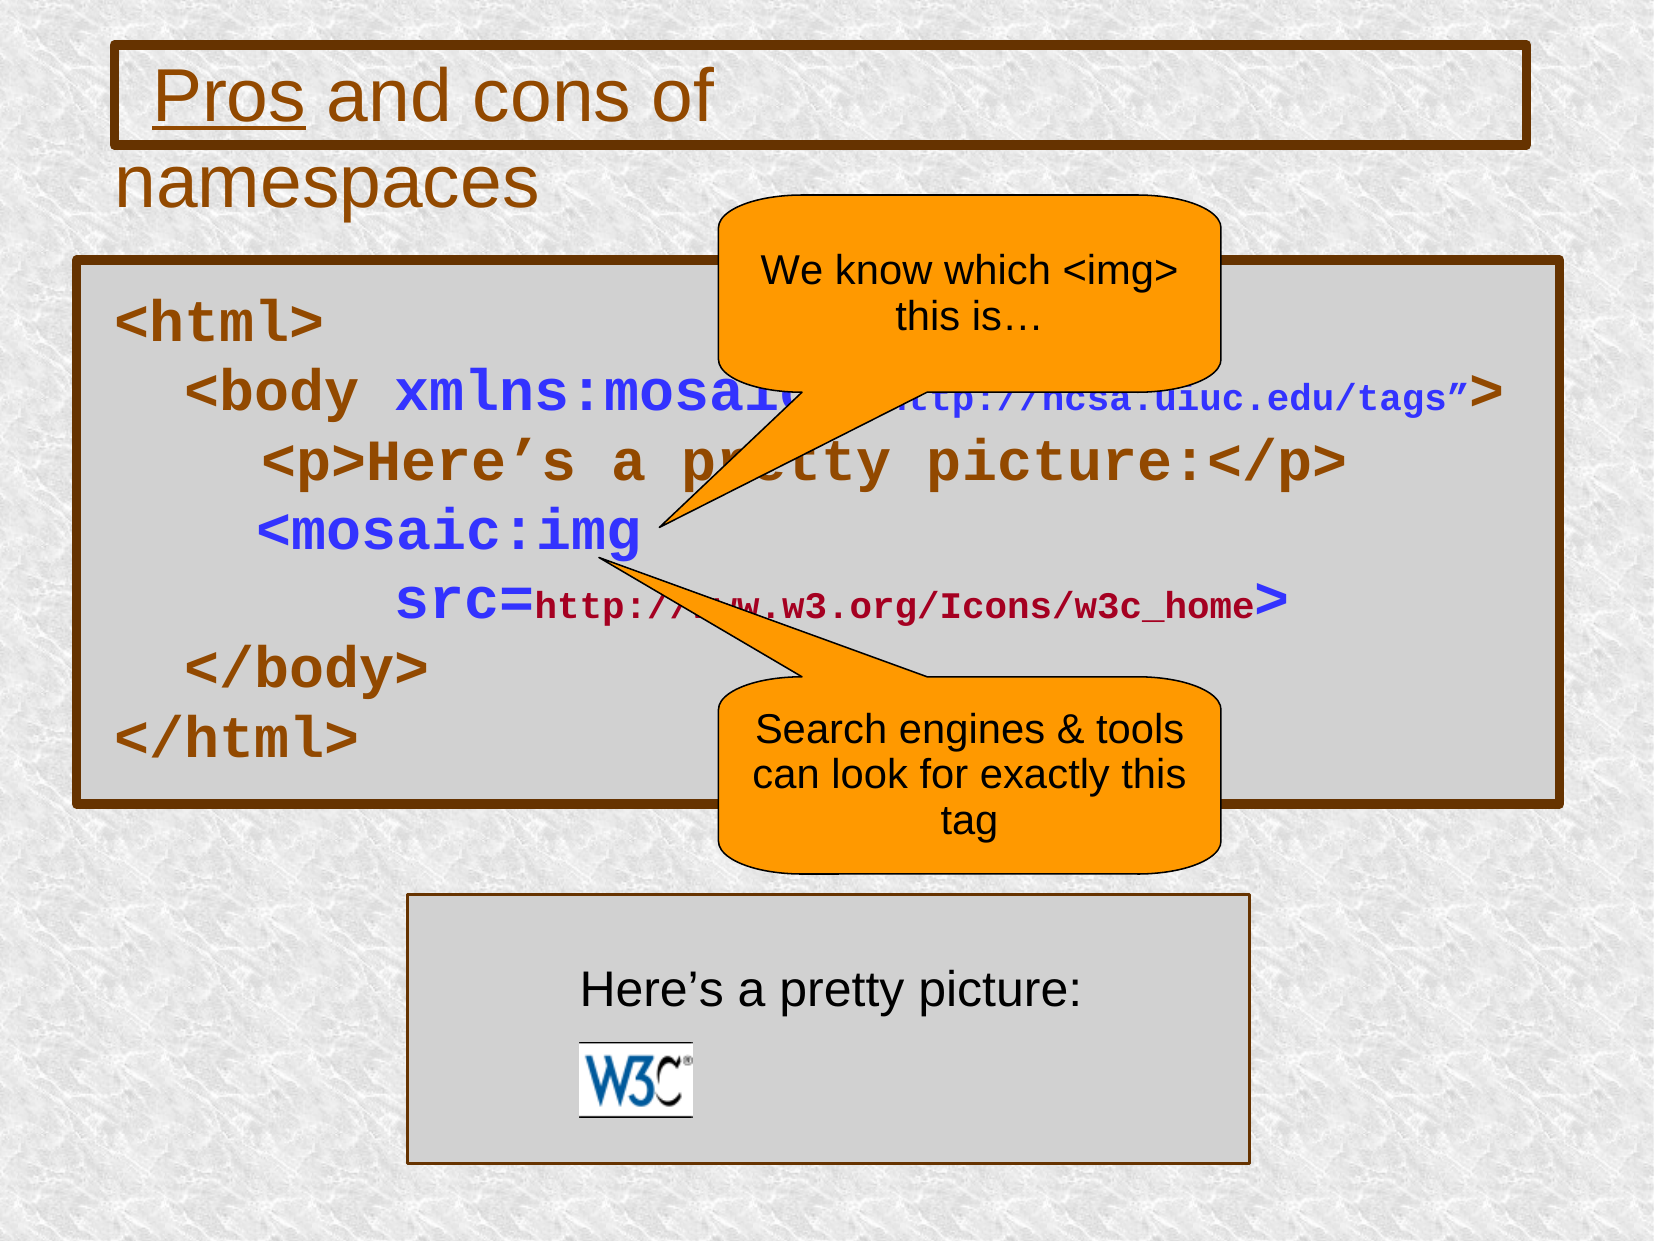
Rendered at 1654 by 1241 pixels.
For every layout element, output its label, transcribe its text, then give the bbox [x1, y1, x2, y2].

text_box Here’s a pretty picture: [579, 964, 1084, 1087]
text_box Search engines & tools can look for exactly this tag [598, 557, 1221, 875]
text_box [407, 894, 1250, 1164]
text_box We know which <img> this is… [659, 195, 1221, 528]
text_box <html> <body xmlns:mosaic=“http://ncsa.uiuc.edu/tags”> <p>Here’s a pretty picture:</p> <mosaic:img src=http://www.w3.org/Icons/w3c_home> </body> </html> [76, 259, 1560, 804]
picture [0, 0, 1654, 1241]
title Pros and cons of namespaces [114, 45, 1527, 146]
